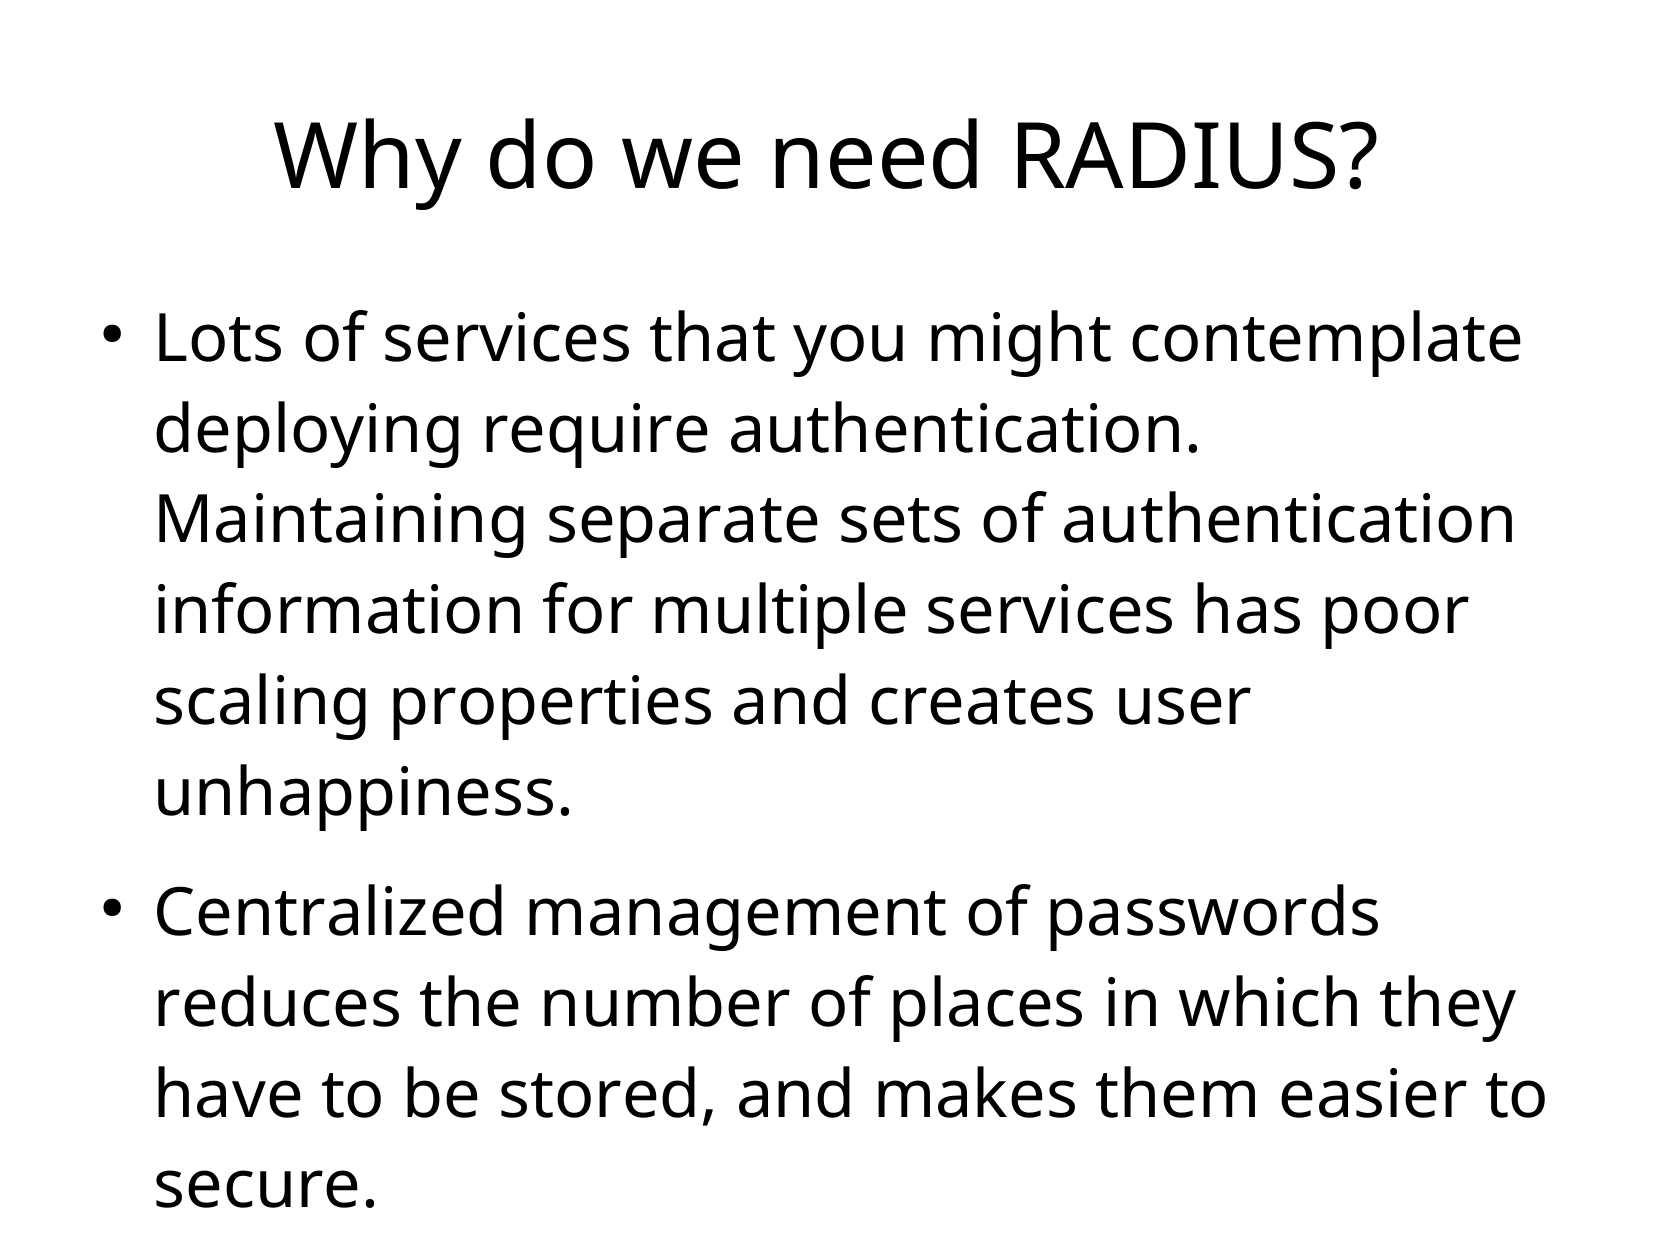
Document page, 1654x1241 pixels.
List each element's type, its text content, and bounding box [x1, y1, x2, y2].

list Lots of services that you might contemplate deploying require authentication. Maintaining separate sets of authentication information for multiple services has poor scaling properties and creates user unhappiness. Centralized management of passwords reduces the number of places in which they have to be stored, and makes them easier to secure. [82, 290, 1571, 1109]
title Why do we need RADIUS? [82, 49, 1571, 257]
